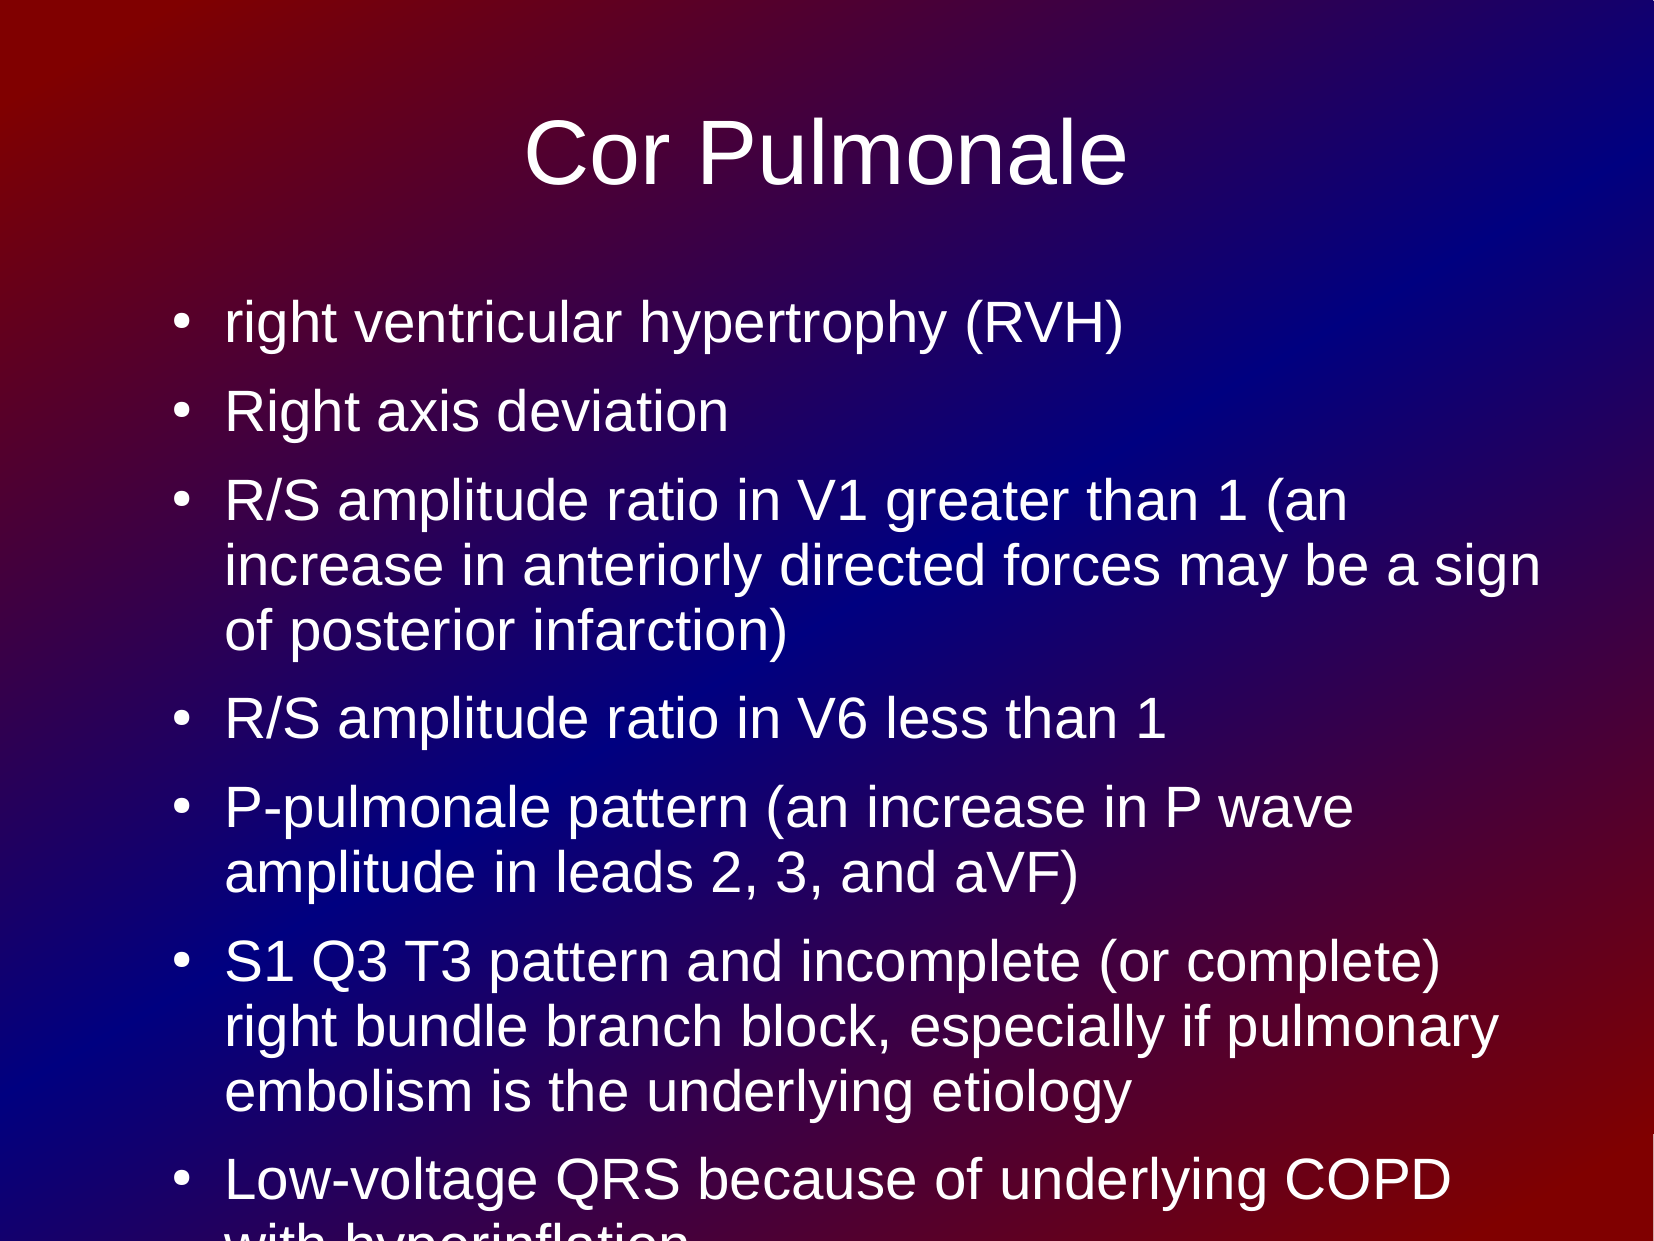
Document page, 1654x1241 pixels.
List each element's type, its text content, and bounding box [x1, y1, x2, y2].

title Cor Pulmonale [82, 49, 1571, 257]
list right ventricular hypertrophy (RVH) Right axis deviation R/S amplitude ratio in V1 greater than 1 (an increase in anteriorly directed forces may be a sign of posterior infarction) R/S amplitude ratio in V6 less than 1 P-pulmonale pattern (an increase in P wave amplitude in leads 2, 3, and aVF) S1 Q3 T3 pattern and incomplete (or complete) right bundle branch block, especially if pulmonary embolism is the underlying etiology Low-voltage QRS because of underlying COPD with hyperinflation [82, 290, 1571, 1241]
